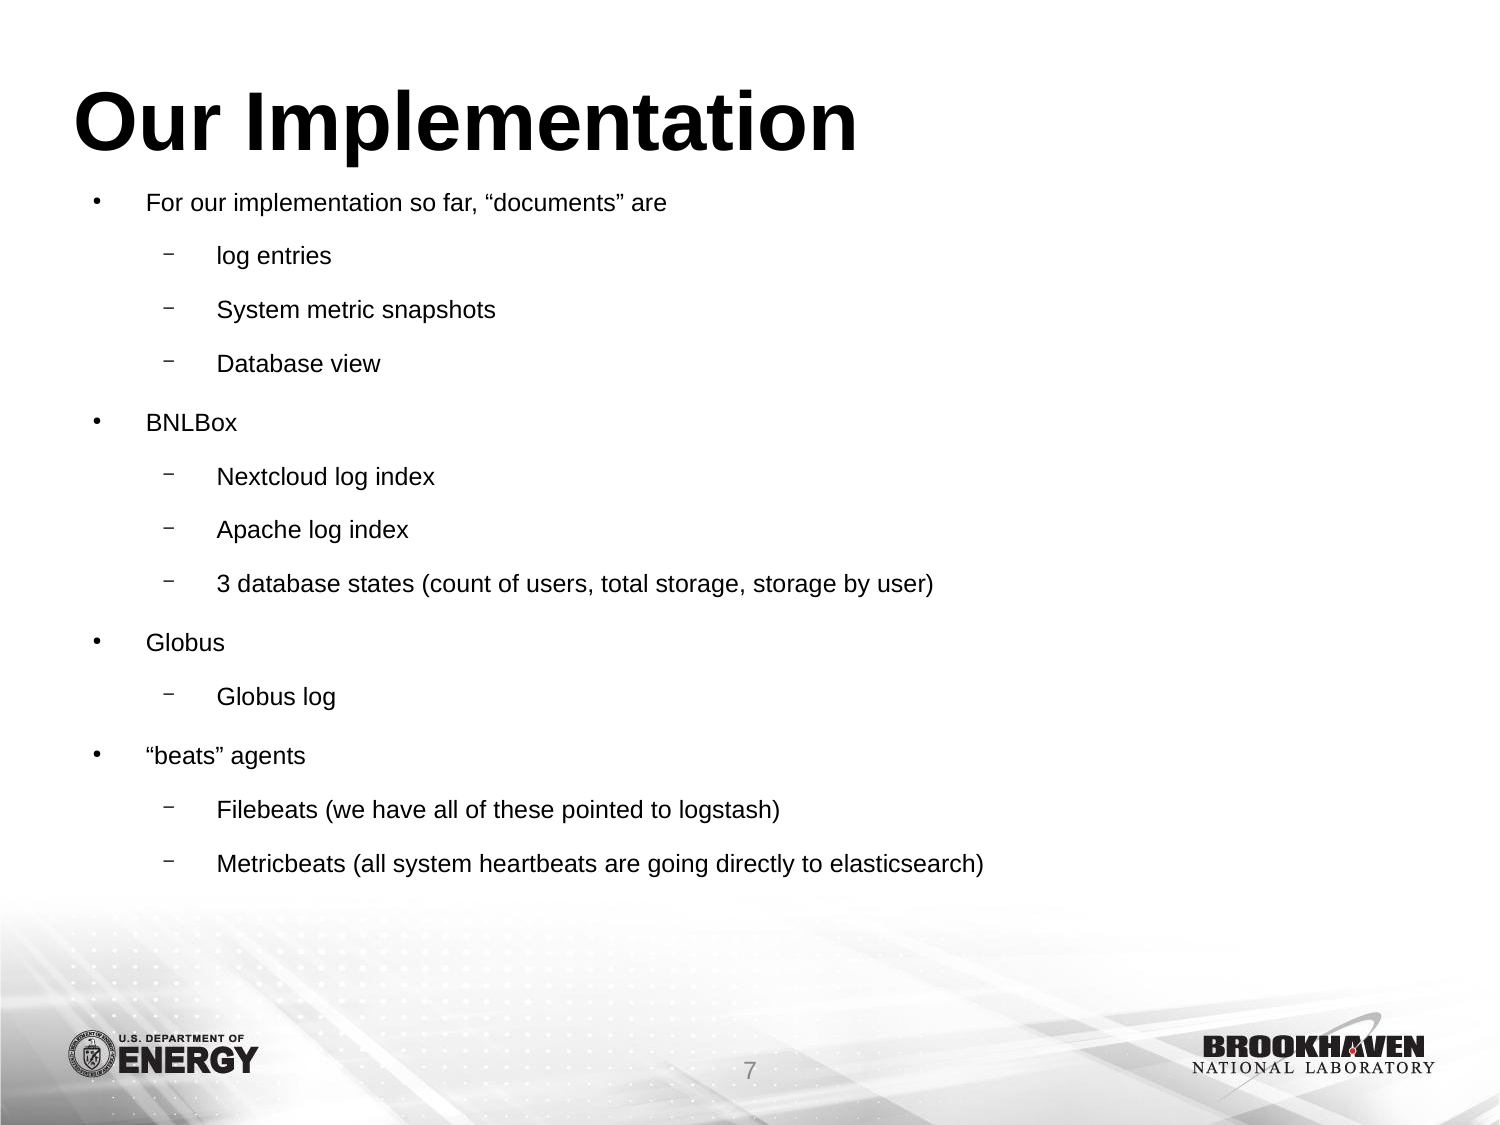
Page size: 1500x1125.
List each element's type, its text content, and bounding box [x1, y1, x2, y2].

list For our implementation so far, “documents” are log entries System metric snapshots Database view BNLBox Nextcloud log index Apache log index 3 database states (count of users, total storage, storage by user) Globus Globus log “beats” agents Filebeats (we have all of these pointed to logstash) Metricbeats (all system heartbeats are going directly to elasticsearch) [60, 179, 1427, 944]
picture [0, 0, 1500, 1125]
slide_number <number> [581, 1039, 919, 1100]
title Our Implementation [58, 59, 1425, 220]
